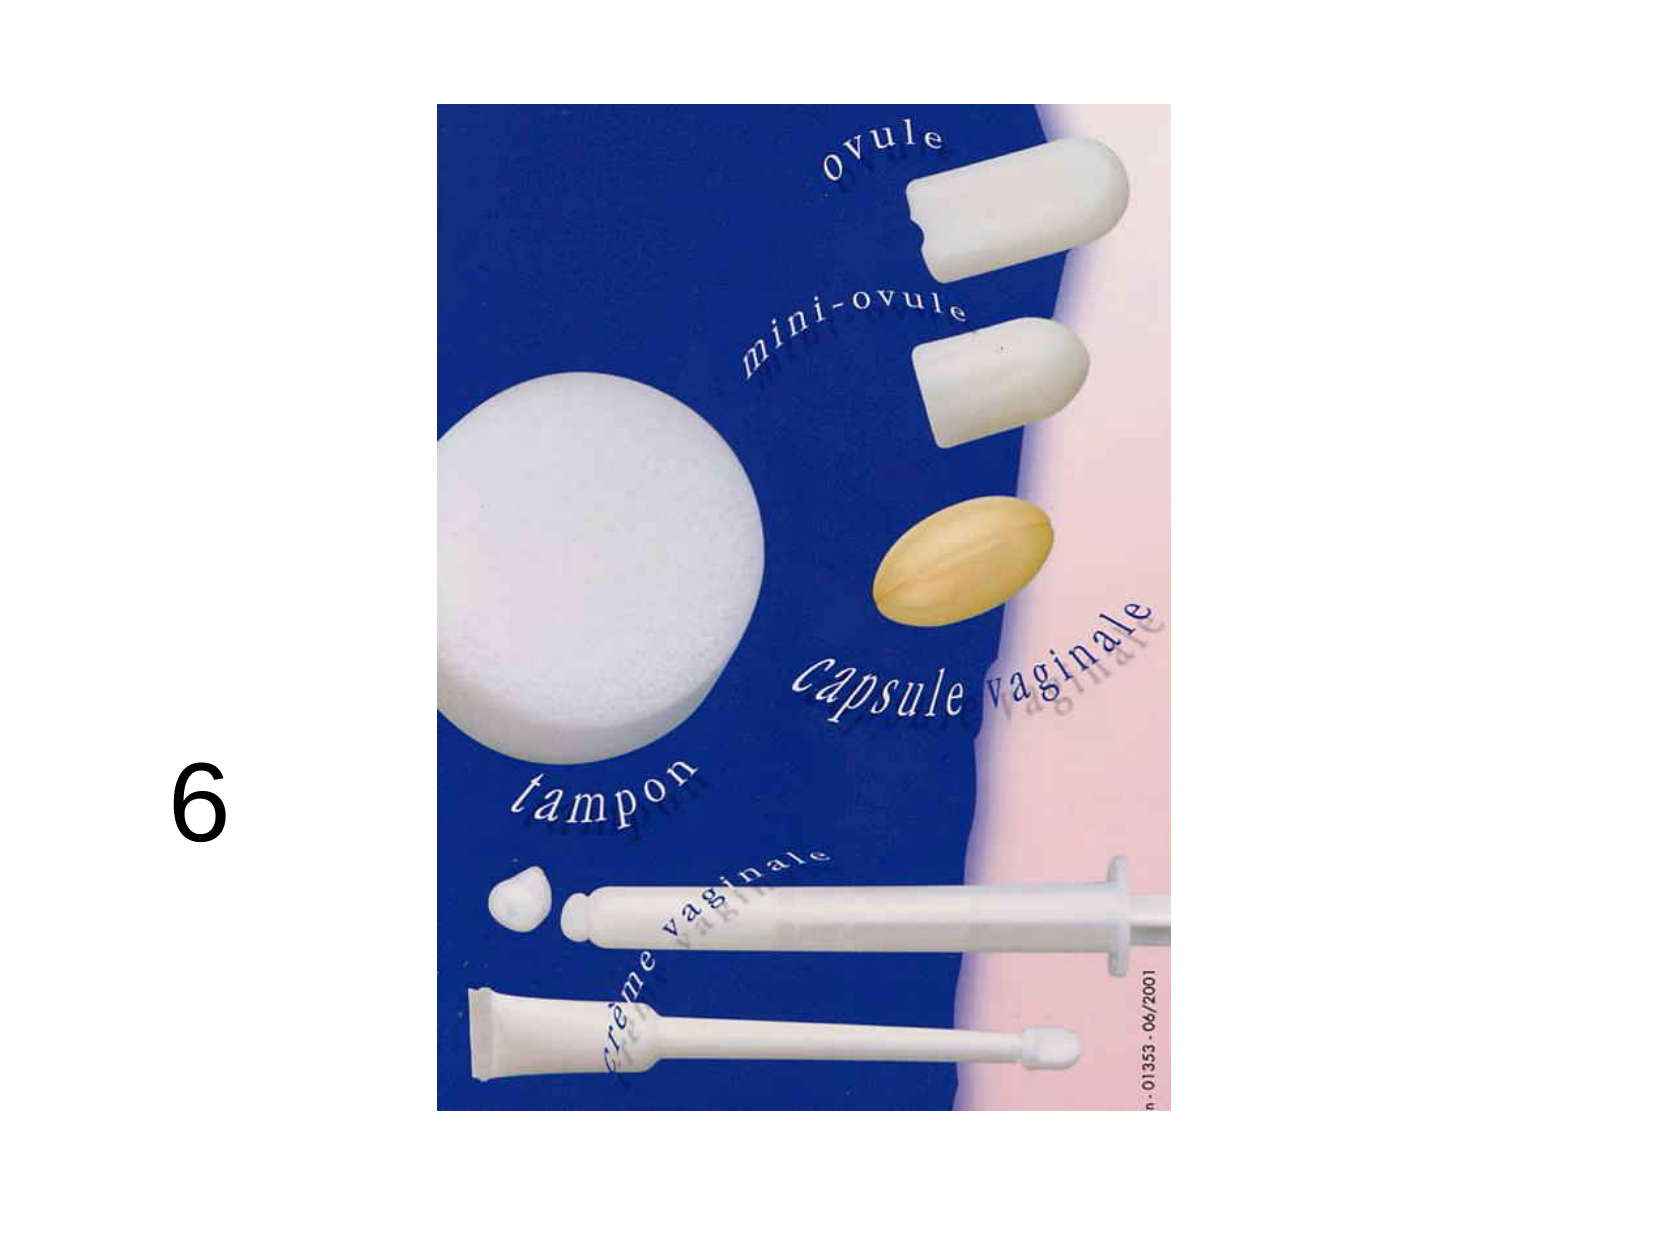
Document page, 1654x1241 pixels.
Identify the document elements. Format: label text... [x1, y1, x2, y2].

text_box 6 [153, 732, 355, 873]
picture [437, 104, 1171, 1111]
